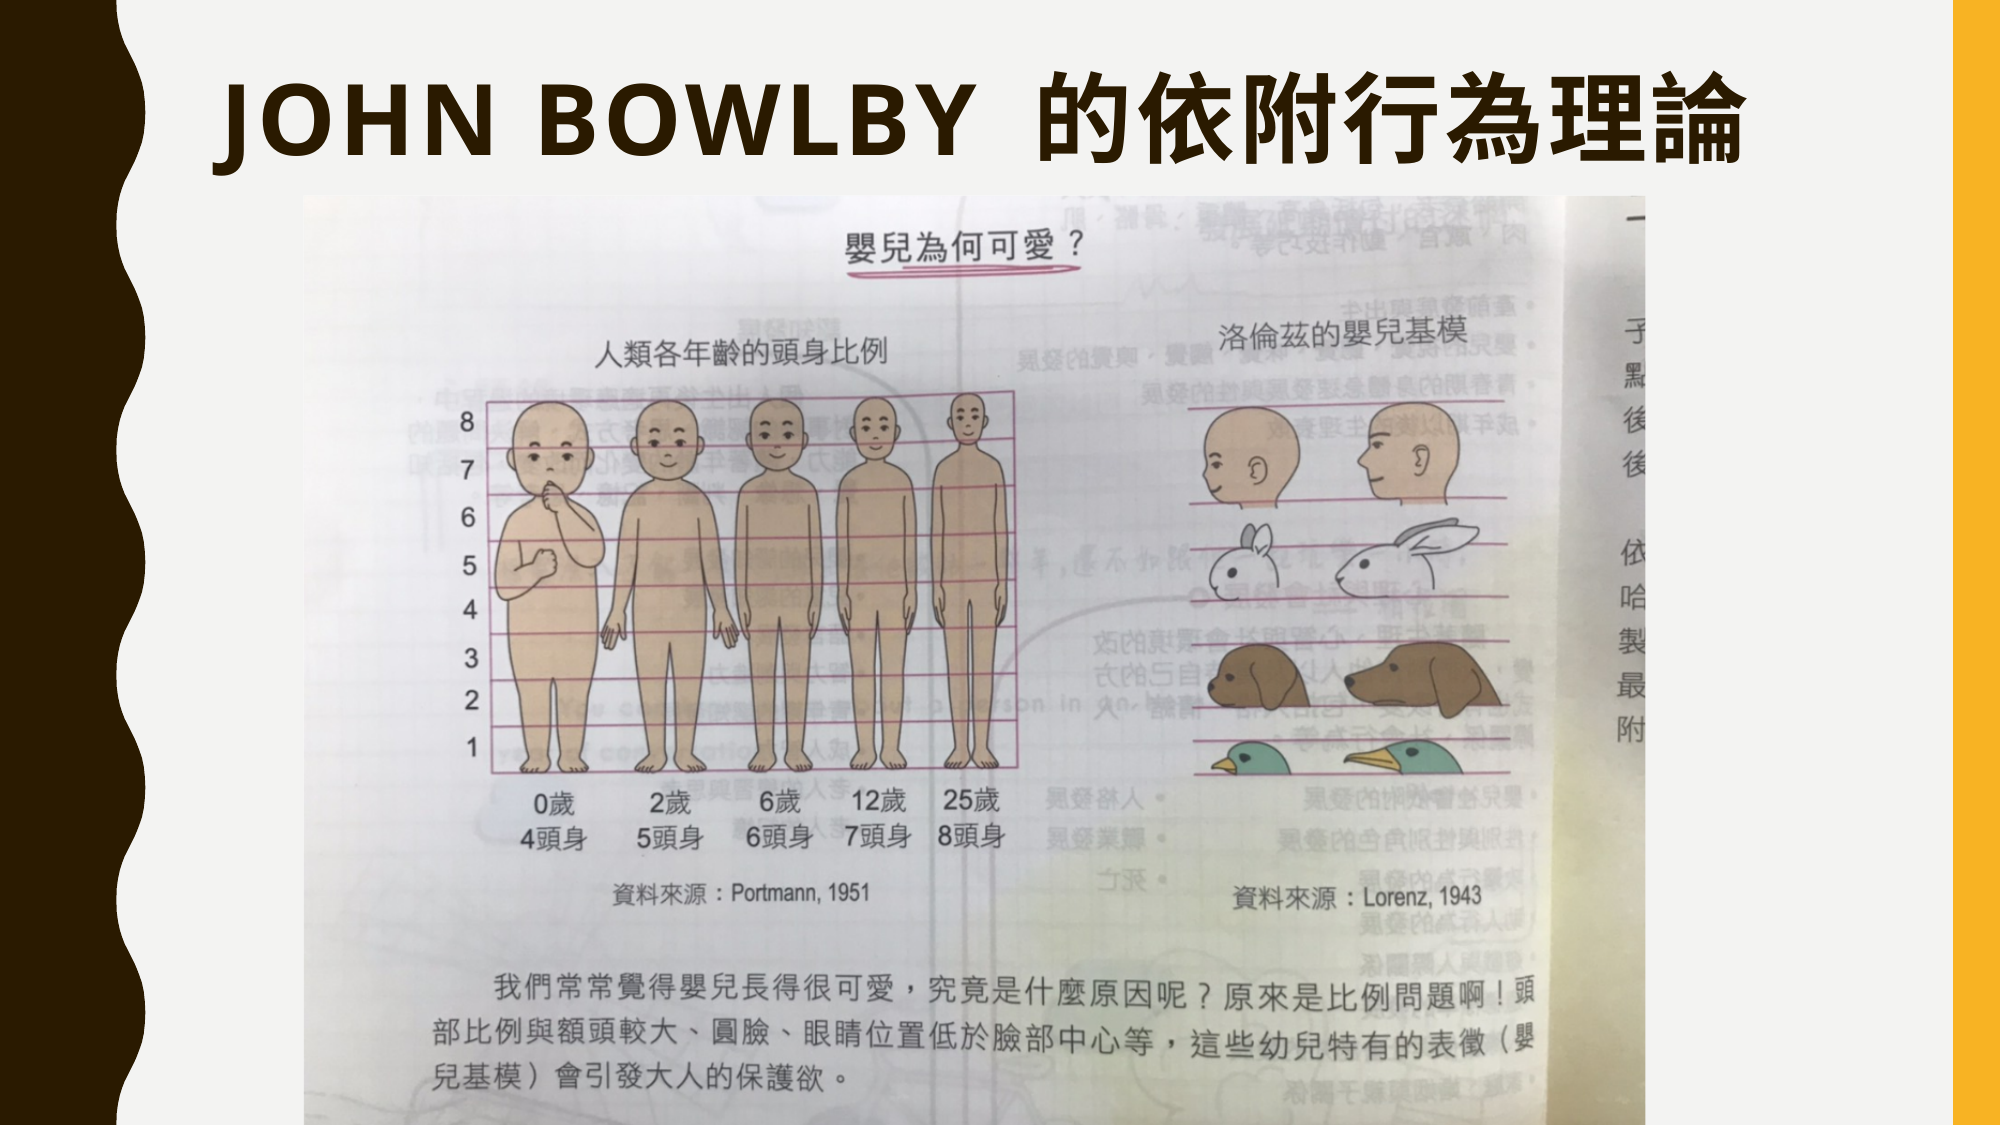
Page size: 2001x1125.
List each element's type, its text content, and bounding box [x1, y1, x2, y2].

title John Bowlby 的依附行為理論 [205, 62, 1876, 308]
picture [303, 195, 1646, 1125]
